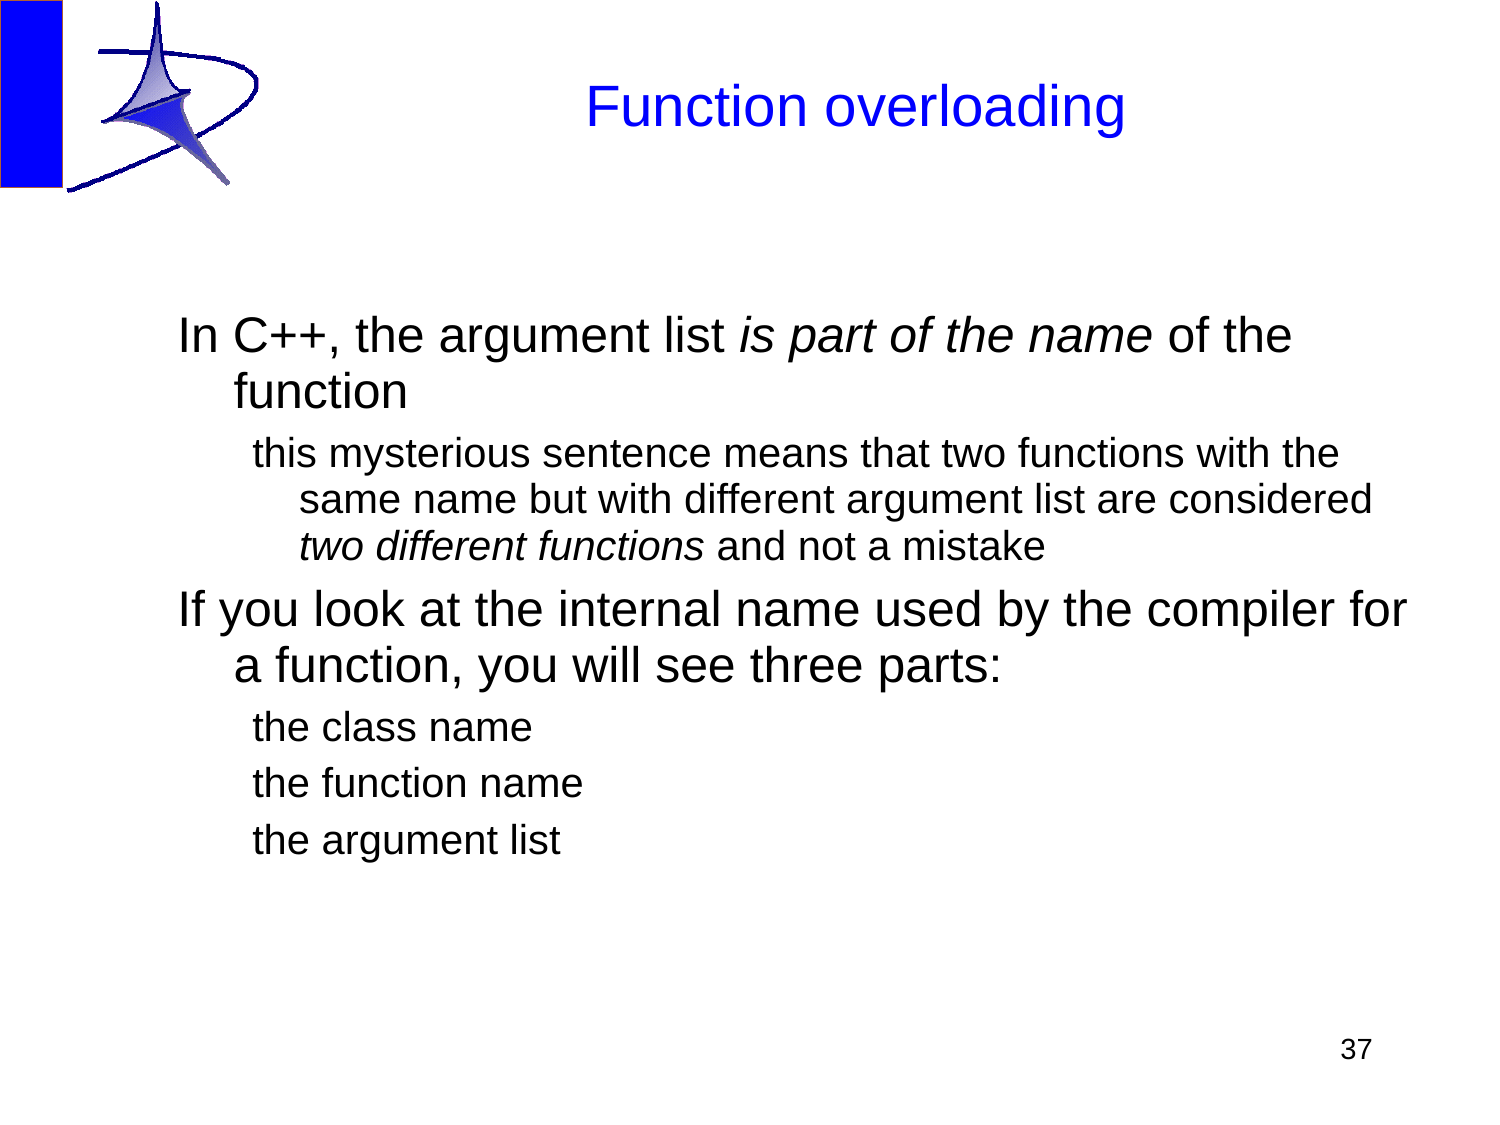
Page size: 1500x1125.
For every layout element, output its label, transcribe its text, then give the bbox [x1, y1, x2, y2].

title Function overloading [262, 24, 1450, 188]
picture [62, 0, 263, 197]
list In C++, the argument list is part of the name of the function this mysterious sentence means that two functions with the same name but with different argument list are considered two different functions and not a mistake If you look at the internal name used by the compiler for a function, you will see three parts: the class name the function name the argument list [162, 299, 1438, 1038]
